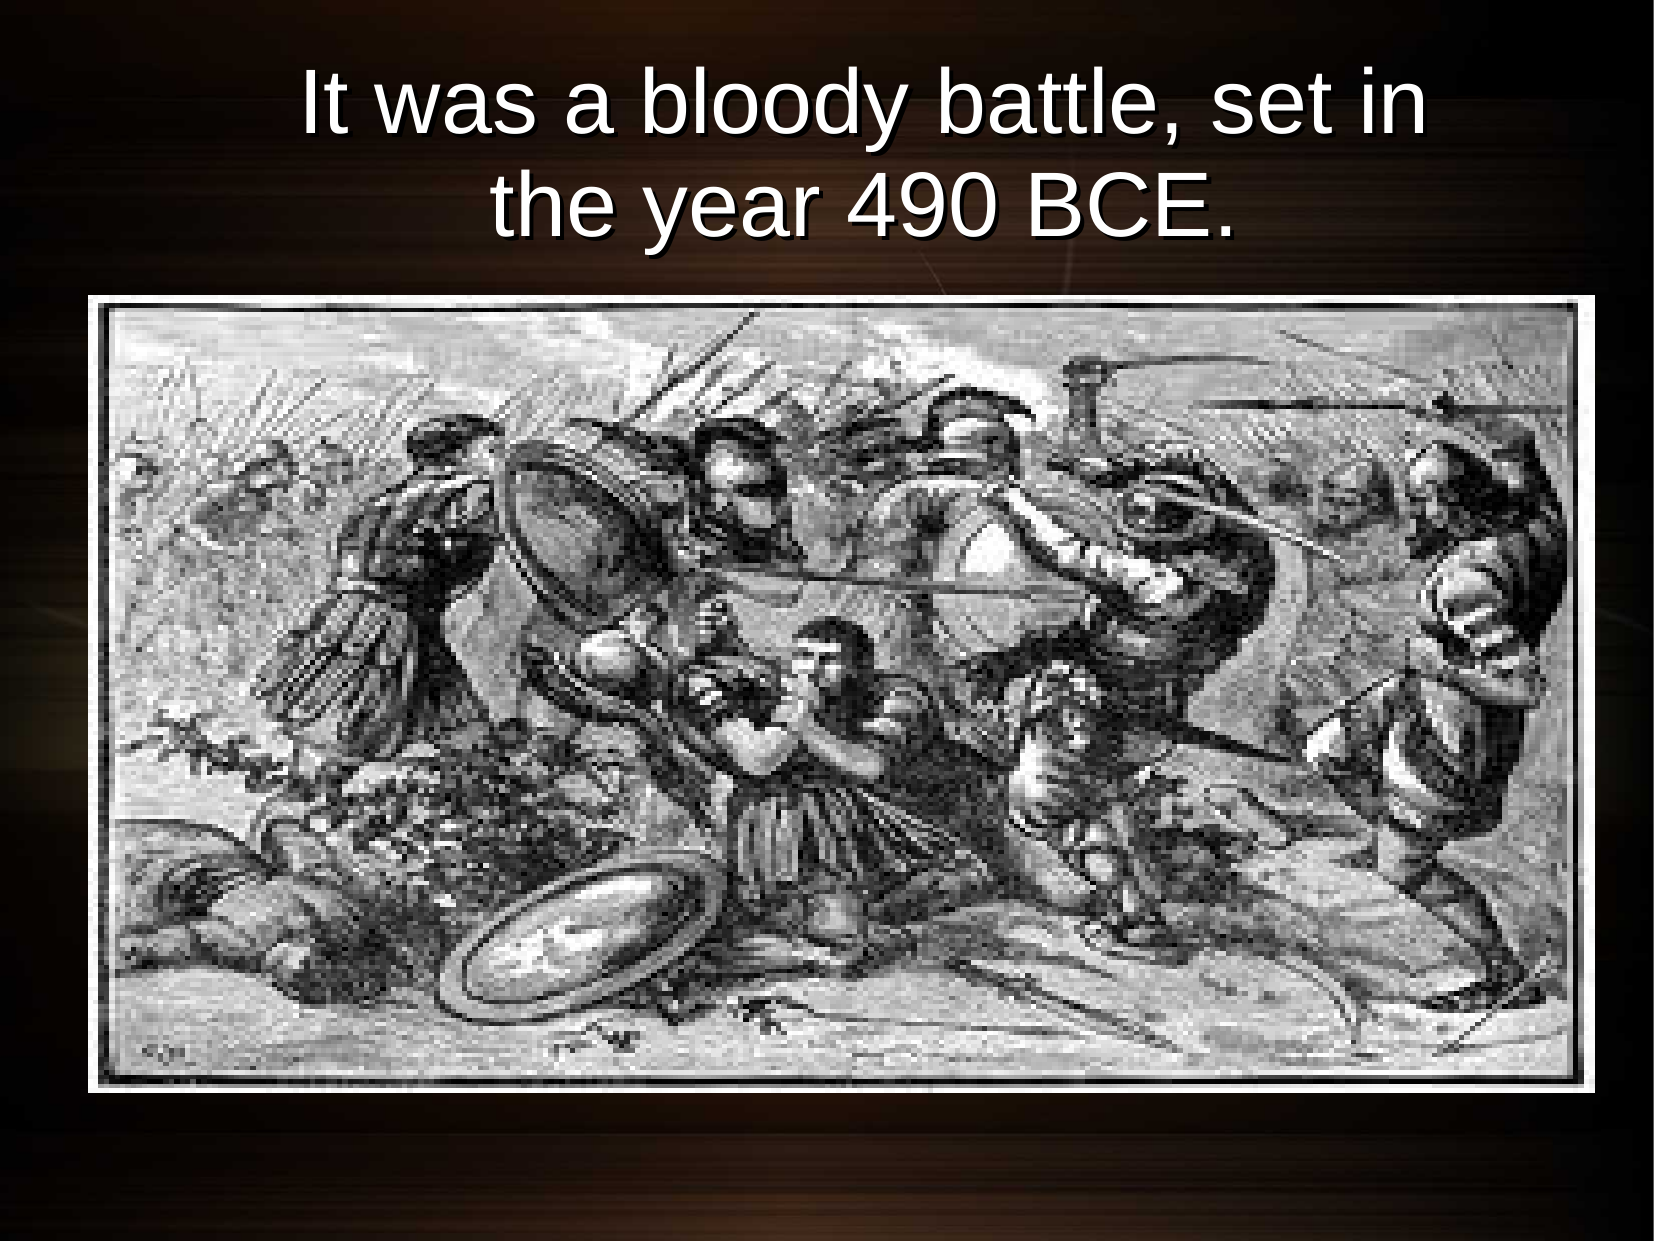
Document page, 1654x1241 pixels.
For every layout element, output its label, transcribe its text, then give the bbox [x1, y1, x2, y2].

picture [0, 0, 1654, 1241]
title It was a bloody battle, set in the year 490 BCE. [82, 49, 1571, 257]
